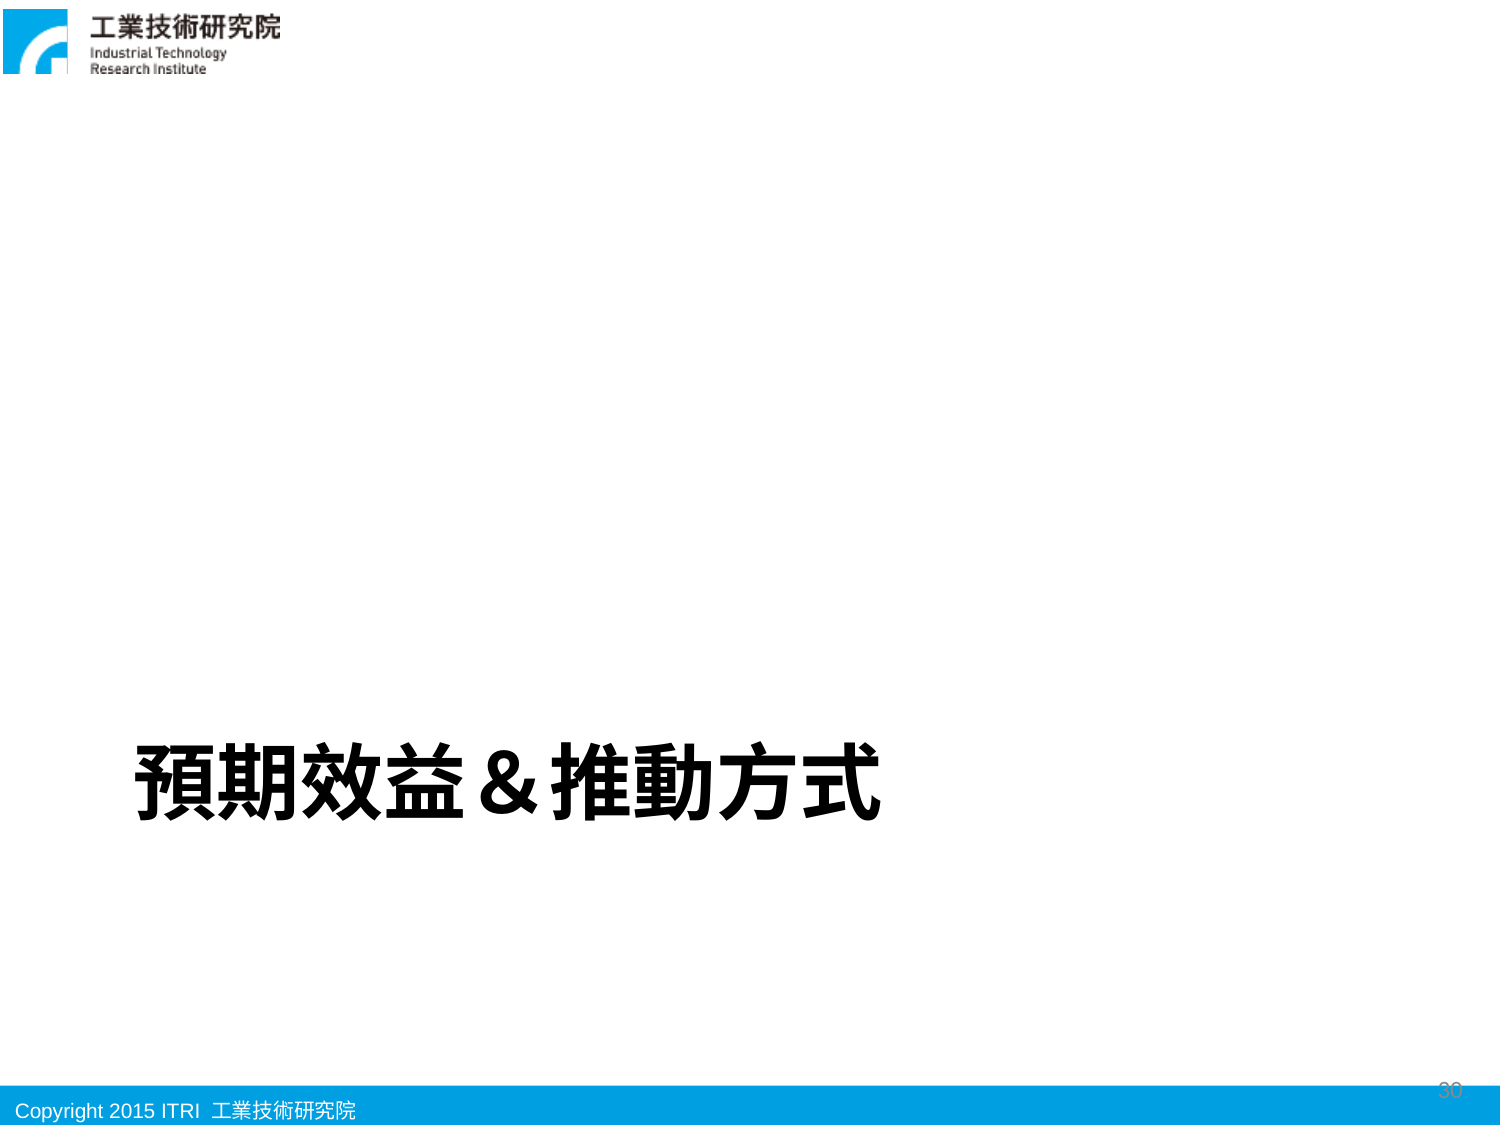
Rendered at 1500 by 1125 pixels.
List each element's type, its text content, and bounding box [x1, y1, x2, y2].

title 預期效益＆推動方式 [118, 722, 1394, 947]
picture [19, 9, 280, 74]
text_box <編號> [1127, 1058, 1478, 1119]
